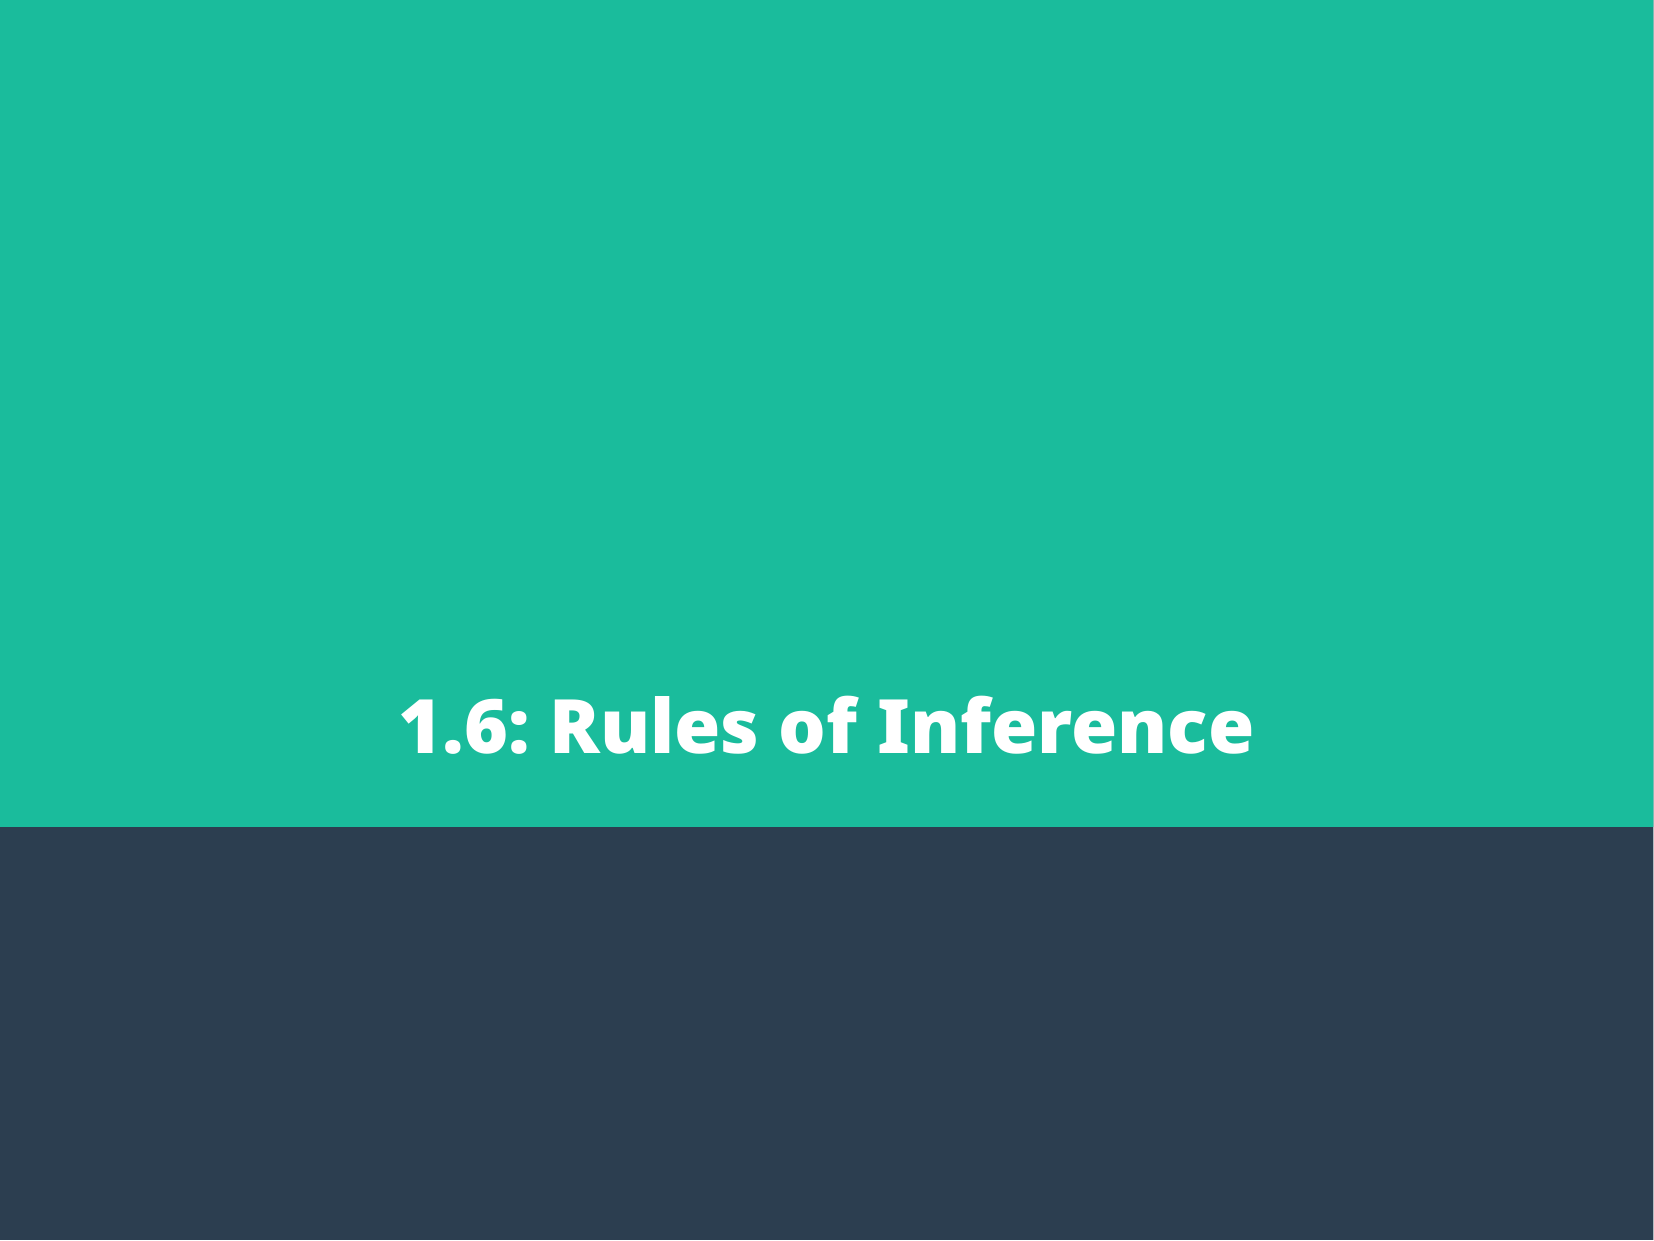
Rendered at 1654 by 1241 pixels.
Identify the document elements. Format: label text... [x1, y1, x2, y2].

title 1.6: Rules of Inference [59, 620, 1595, 778]
